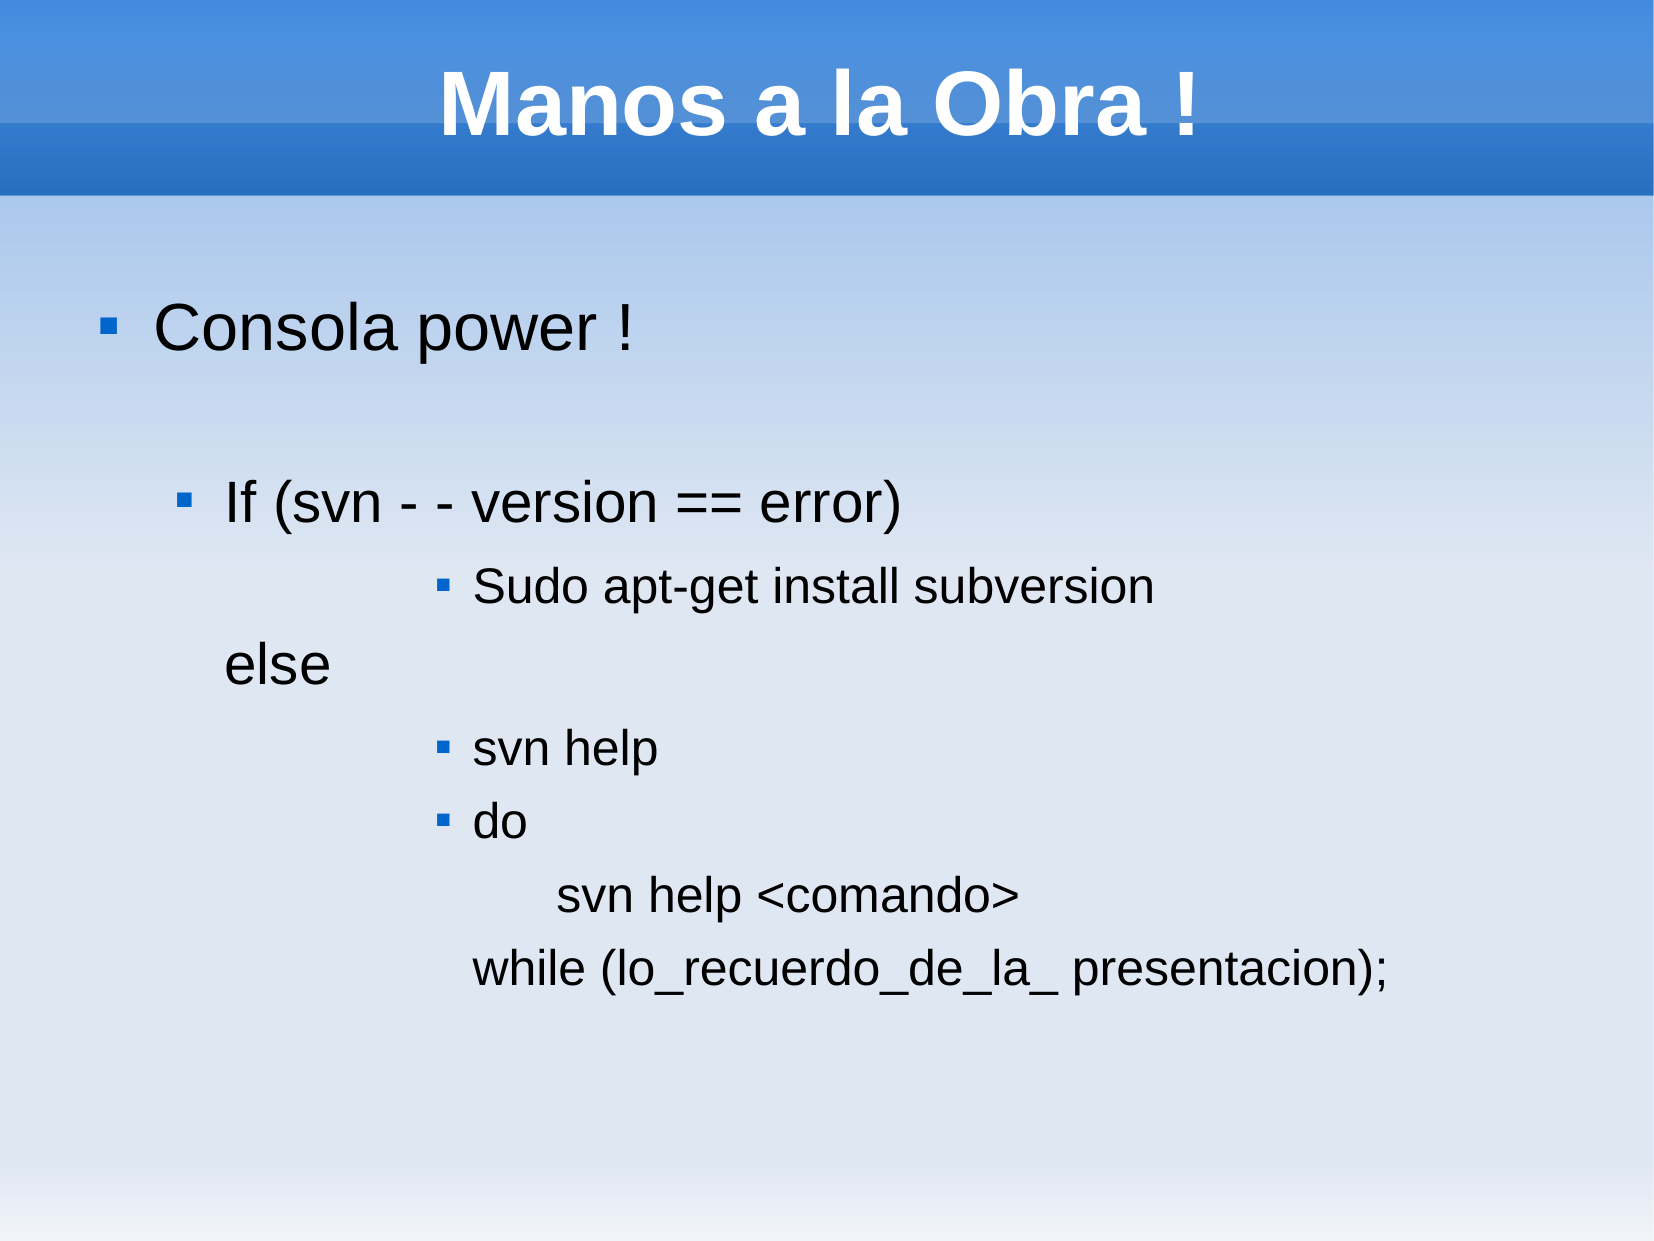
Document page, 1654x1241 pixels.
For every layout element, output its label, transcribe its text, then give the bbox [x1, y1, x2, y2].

title Manos a la Obra ! [76, 7, 1565, 200]
picture [0, 0, 1654, 1241]
list Consola power ! If (svn - - version == error) Sudo apt-get install subversion else svn help do svn help <comando> while (lo_recuerdo_de_la_ presentacion); [82, 290, 1571, 1094]
